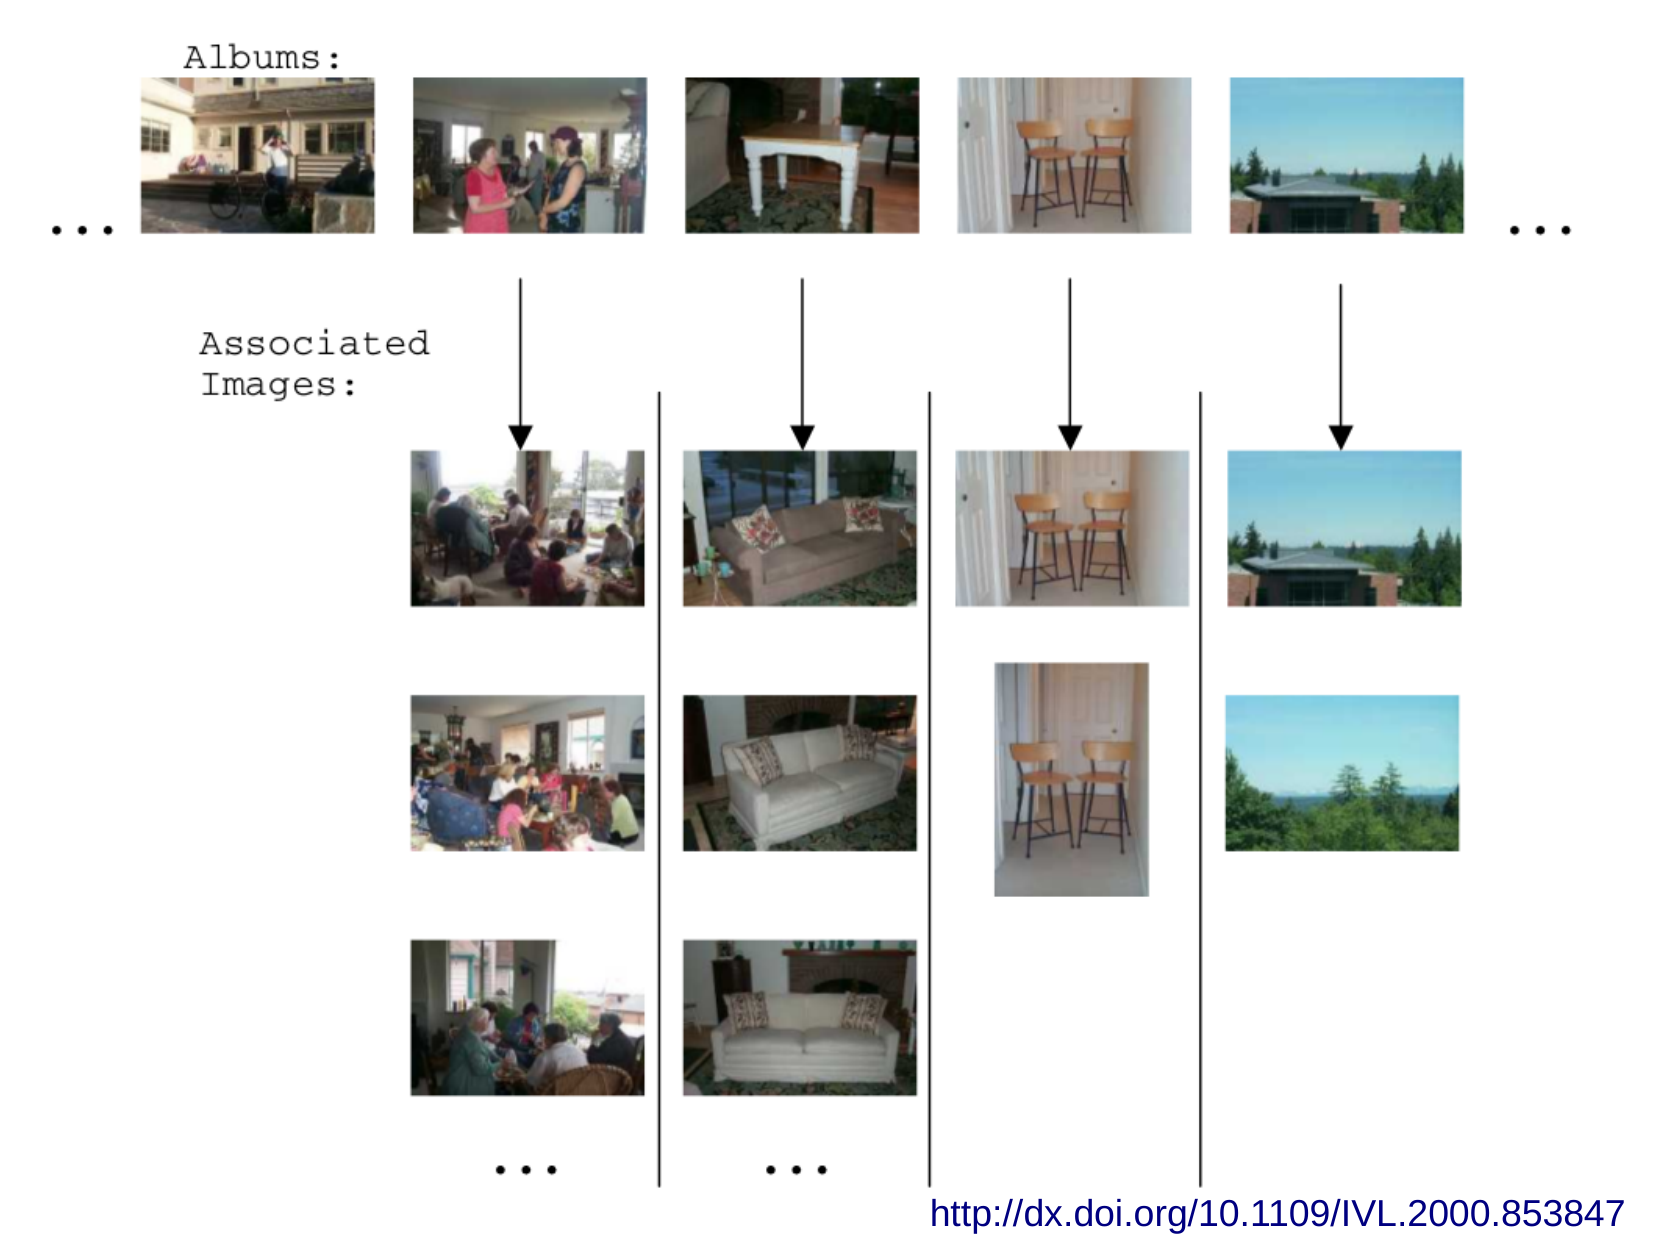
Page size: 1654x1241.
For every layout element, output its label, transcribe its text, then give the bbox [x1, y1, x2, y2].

picture [15, 0, 1623, 1231]
text_box http://dx.doi.org/10.1109/IVL.2000.853847 [915, 1185, 1644, 1241]
